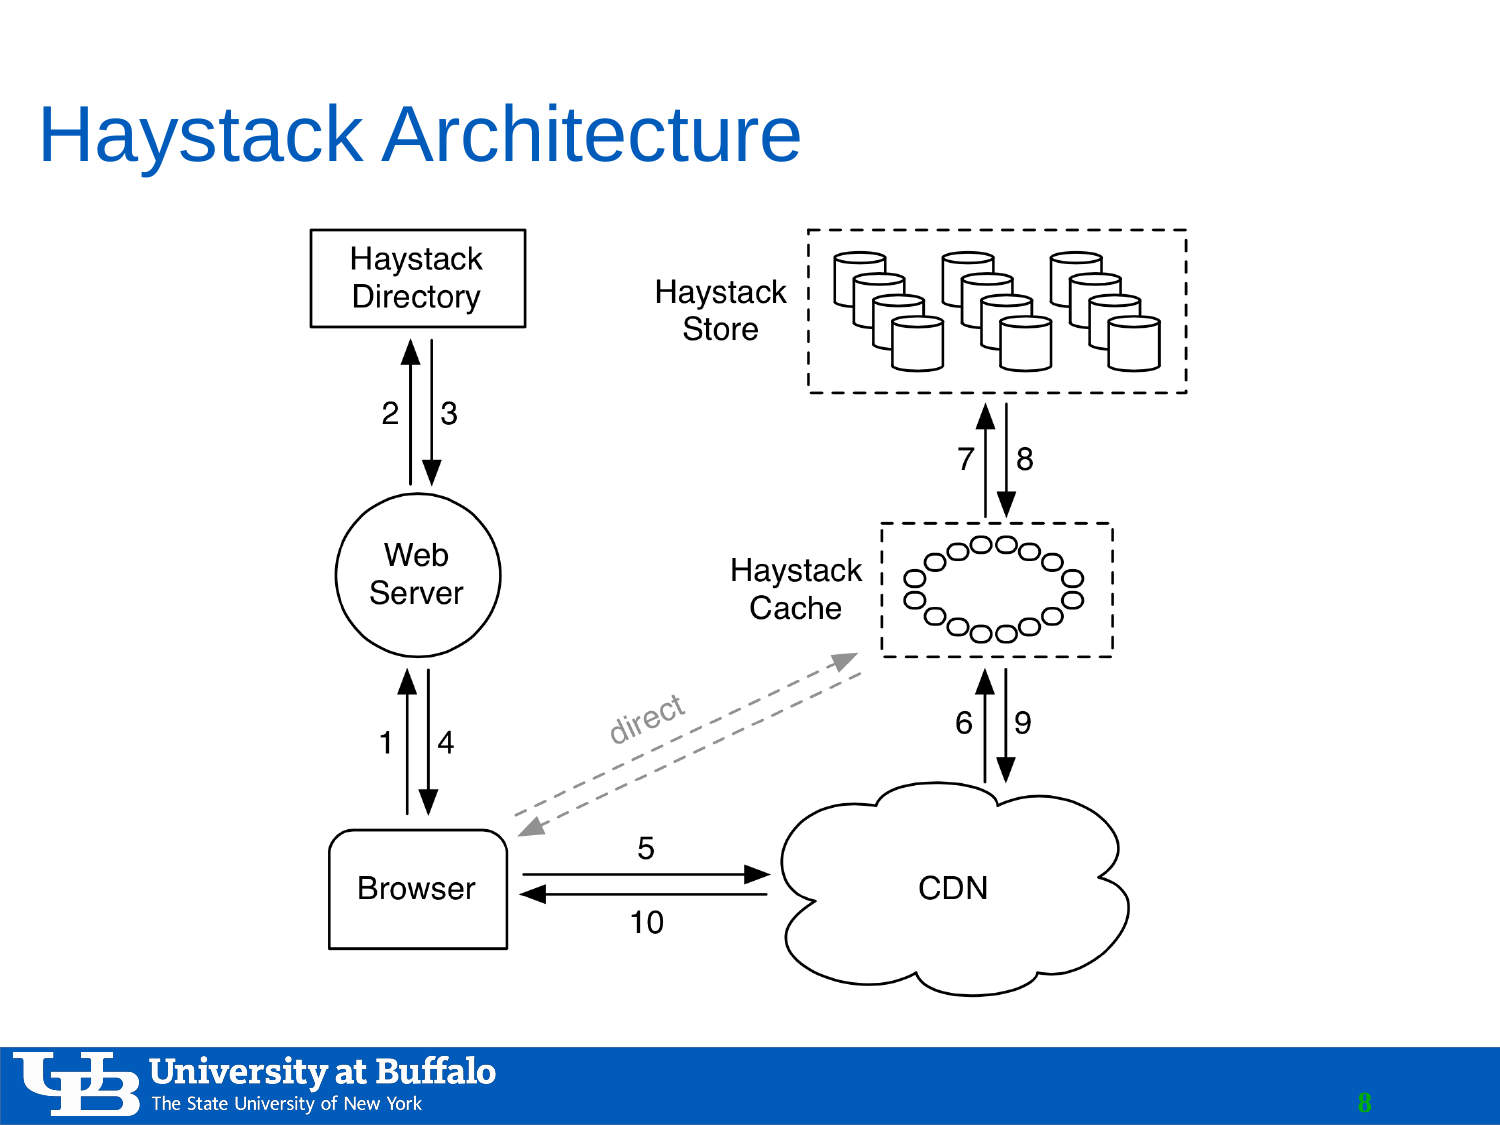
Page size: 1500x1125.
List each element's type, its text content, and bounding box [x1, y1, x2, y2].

slide_number <number> [1074, 1077, 1388, 1125]
picture [287, 199, 1216, 1013]
picture [13, 1052, 496, 1116]
title Haystack Architecture [37, 95, 1388, 173]
